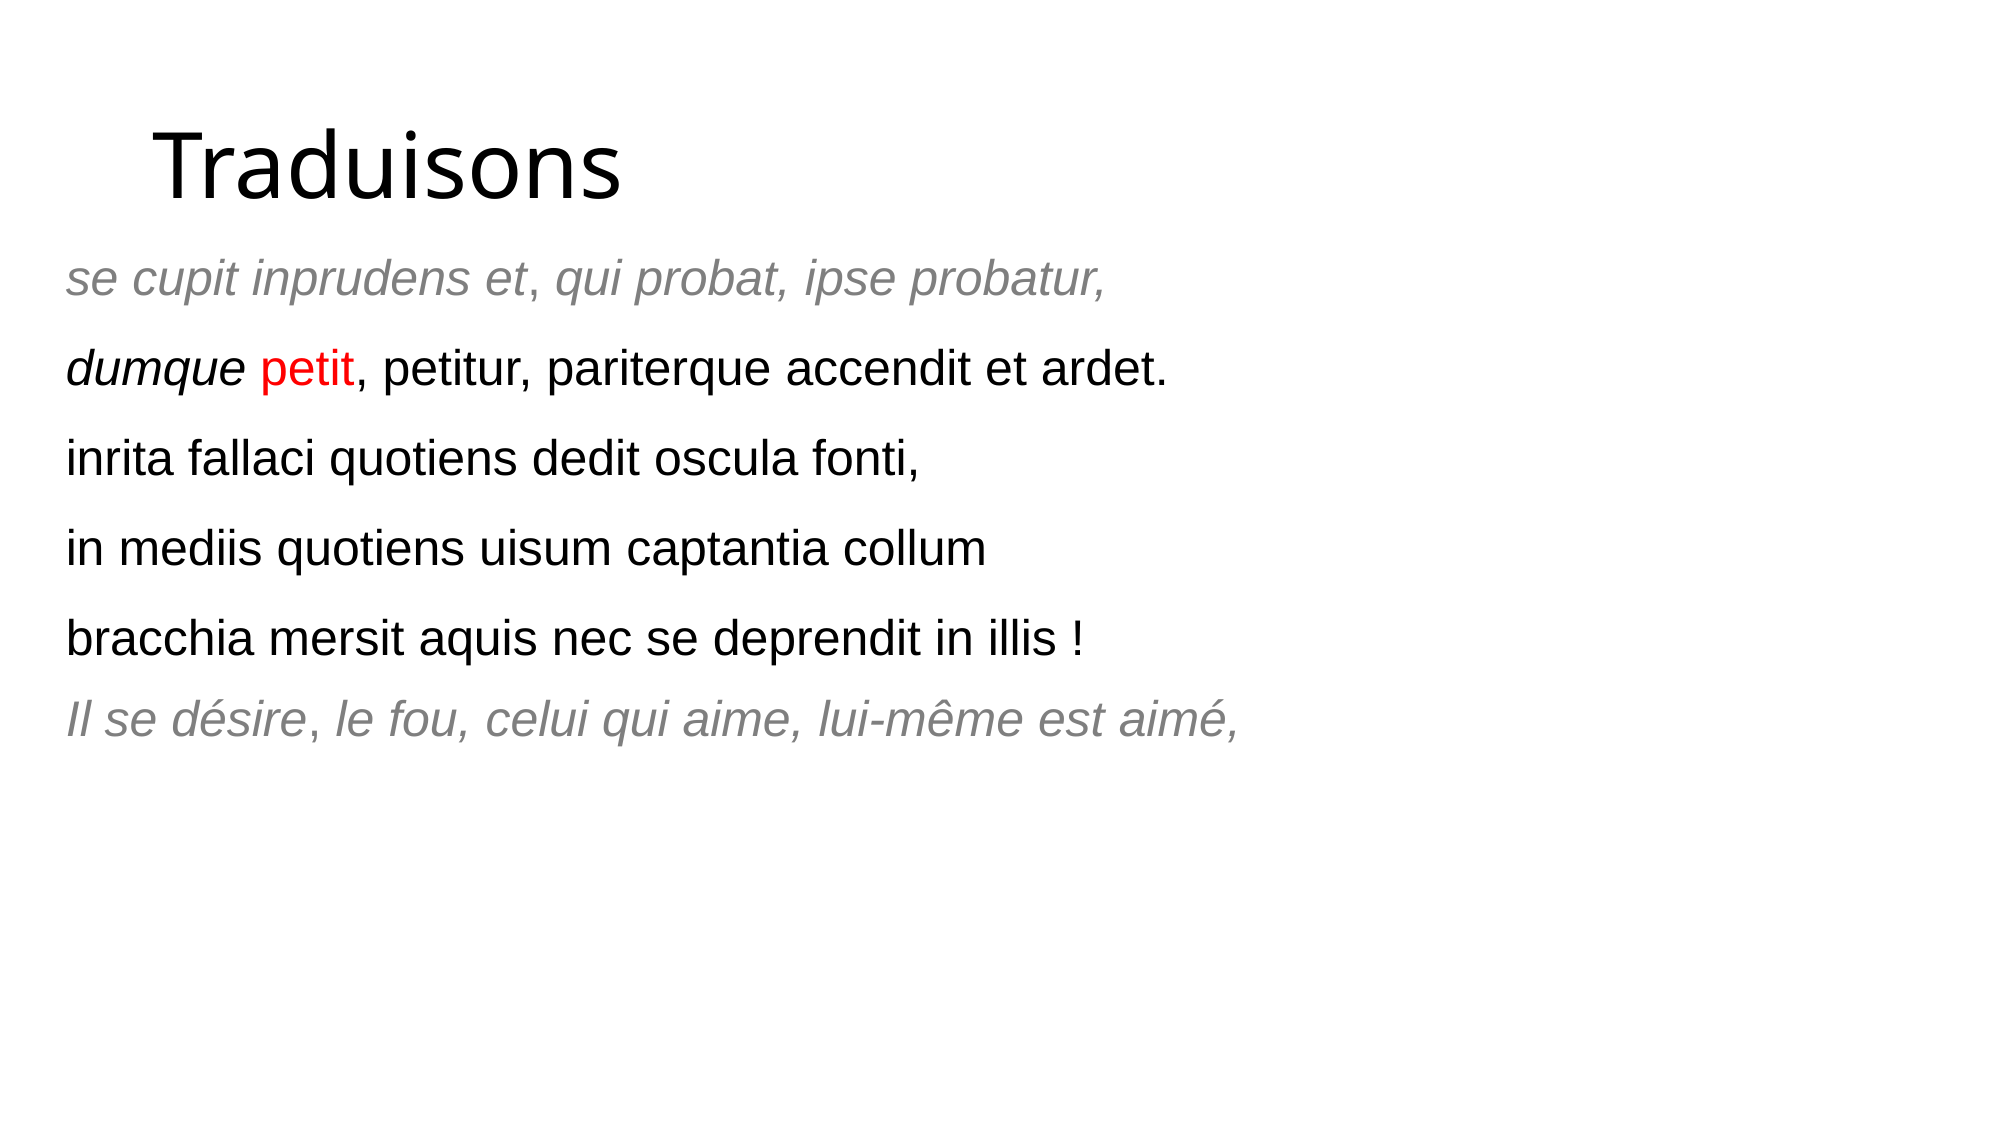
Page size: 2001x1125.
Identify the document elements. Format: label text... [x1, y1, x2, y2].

title Traduisons [137, 59, 1863, 207]
list se cupit inprudens et, qui probat, ipse probatur, dumque petit, petitur, pariterque accendit et ardet. inrita fallaci quotiens dedit oscula fonti, in mediis quotiens uisum captantia collum bracchia mersit aquis nec se deprendit in illis ! Il se désire, le fou, celui qui aime, lui-même est aimé, [50, 207, 2000, 1083]
